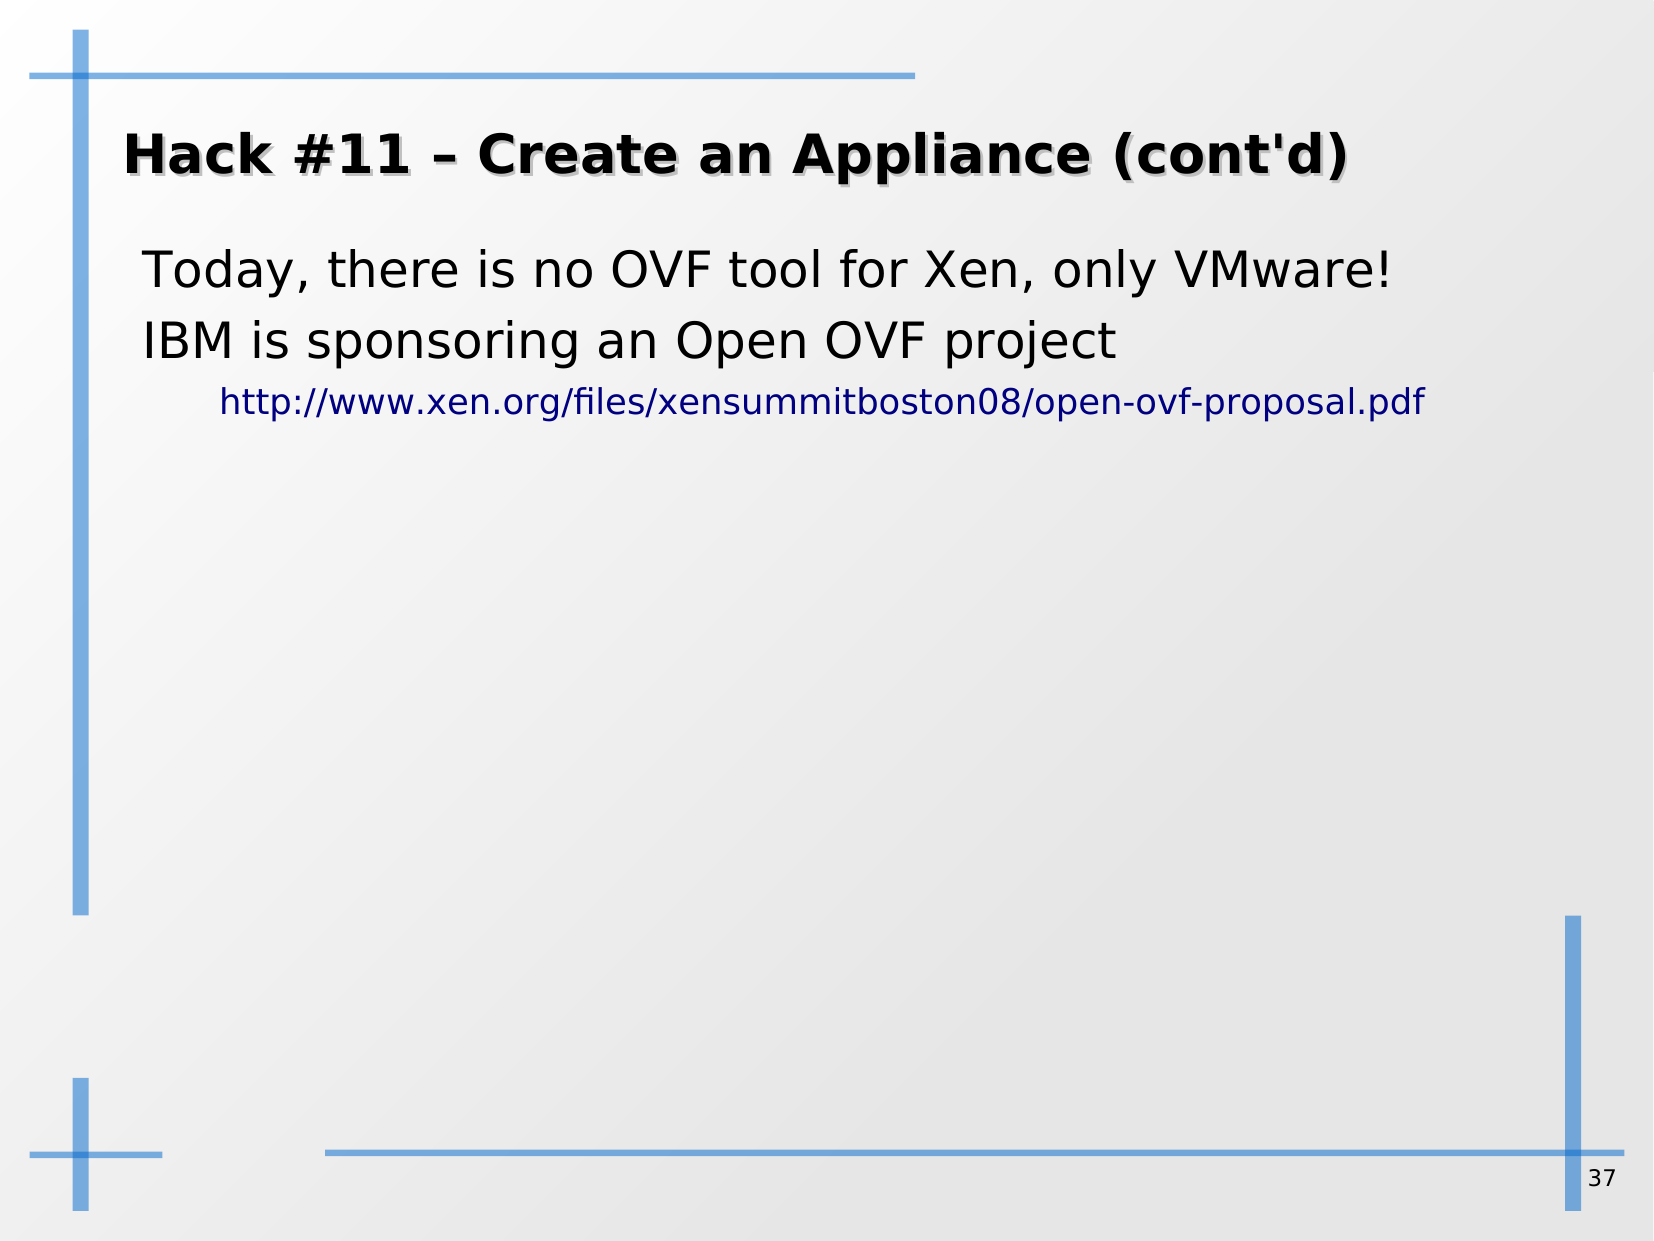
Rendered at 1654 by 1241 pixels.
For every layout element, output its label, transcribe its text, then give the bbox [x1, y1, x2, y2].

title Hack #11 – Create an Appliance (cont'd) [122, 91, 1524, 219]
list Today, there is no OVF tool for Xen, only VMware! IBM is sponsoring an Open OVF project http://www.xen.org/files/xensummitboston08/open-ovf-proposal.pdf [124, 241, 1526, 1133]
